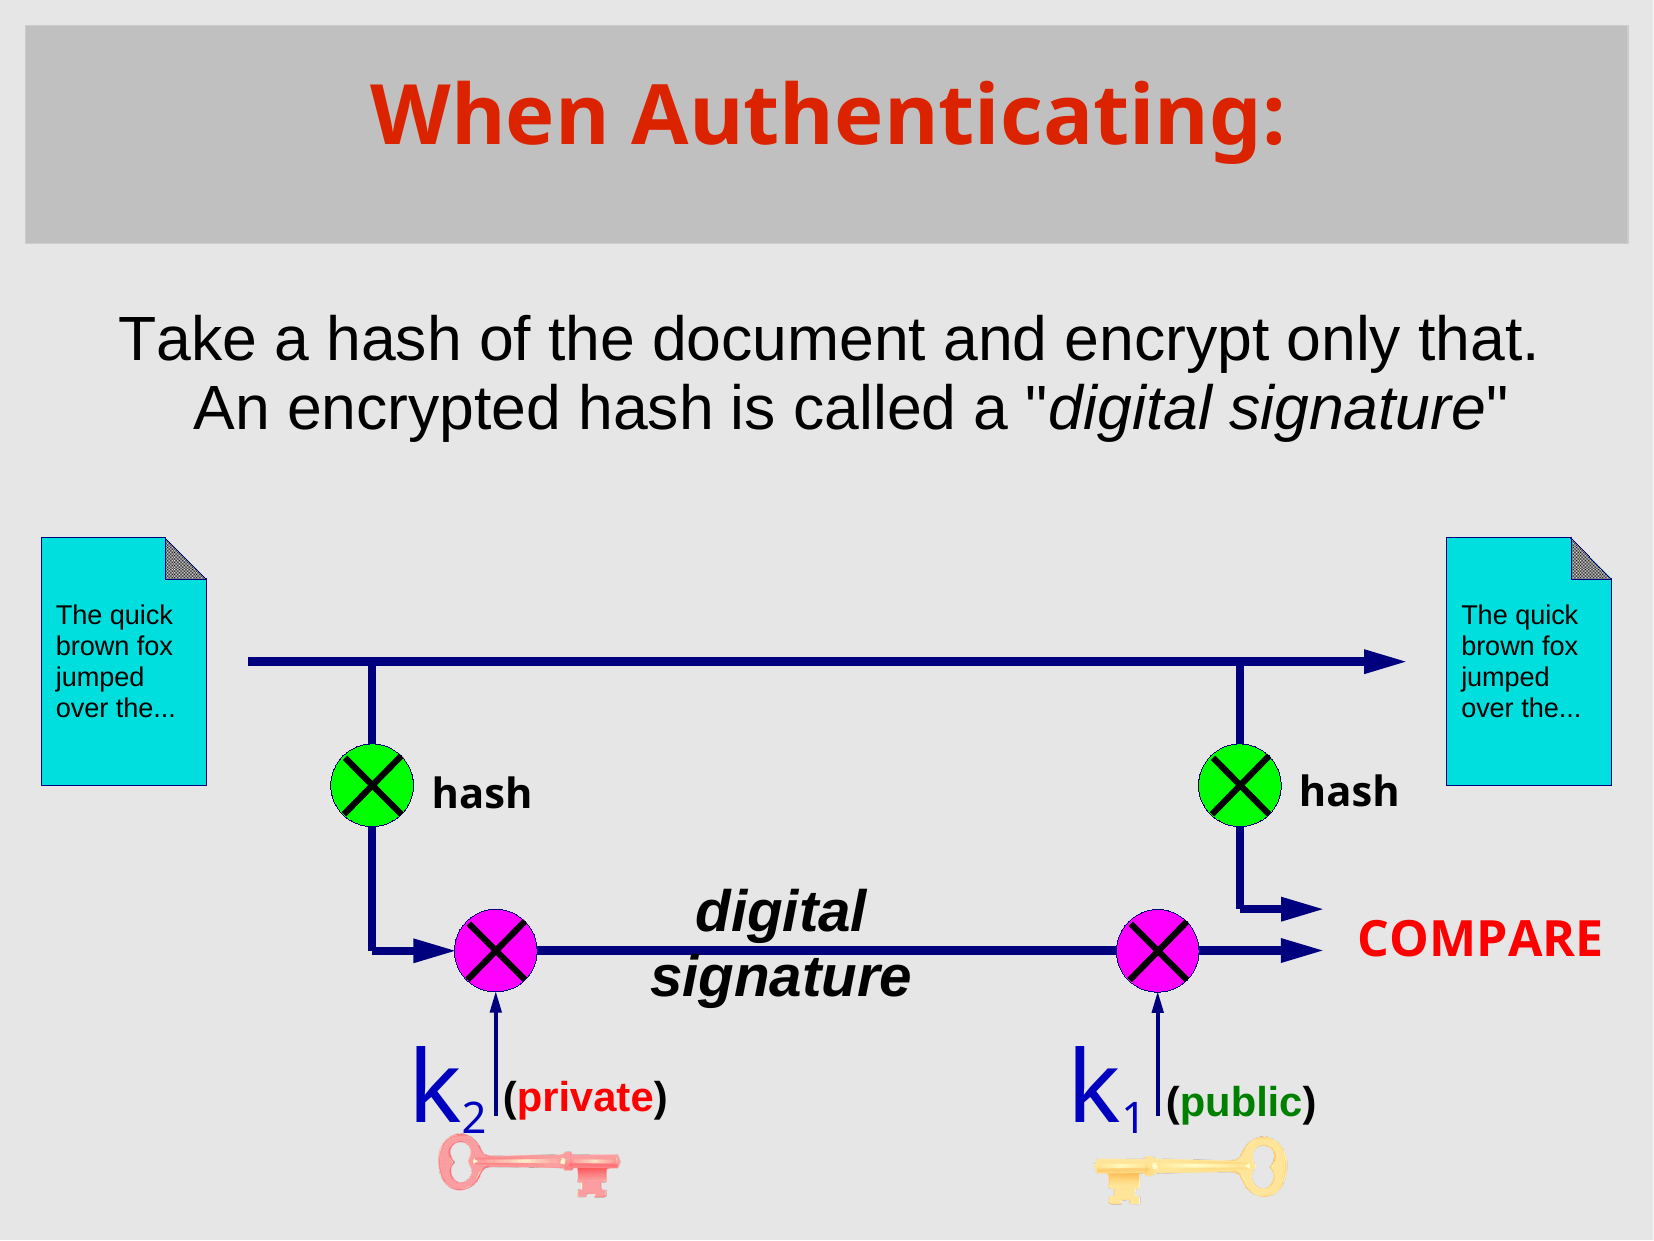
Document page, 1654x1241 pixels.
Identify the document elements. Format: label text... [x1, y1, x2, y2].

text_box [502, 924, 538, 977]
text_box (public) [1165, 1078, 1317, 1125]
text_box [1571, 537, 1612, 580]
text_box [1246, 759, 1282, 812]
text_box [1164, 924, 1200, 977]
text_box k1 [1067, 1015, 1147, 1152]
picture [1093, 1136, 1288, 1205]
text_box [330, 743, 399, 827]
text_box hash [1298, 761, 1401, 819]
text_box [165, 537, 207, 580]
text_box hash [431, 764, 533, 822]
text_box k2 [408, 1015, 487, 1152]
picture [437, 1133, 621, 1198]
text_box The quick brown fox jumped over the... [41, 537, 207, 786]
text_box digital signature [650, 879, 913, 1010]
text_box The quick brown fox jumped over the... [1446, 537, 1612, 786]
text_box [454, 909, 522, 982]
list Take a hash of the document and encrypt only that. An encrypted hash is called a "digital signature" [118, 303, 1597, 485]
text_box [378, 758, 414, 812]
text_box (private) [502, 1073, 669, 1120]
text_box [1116, 909, 1185, 993]
text_box [469, 957, 523, 992]
text_box [1198, 743, 1267, 827]
text_box COMPARE [1357, 903, 1604, 972]
title When Authenticating: [309, 55, 1348, 172]
